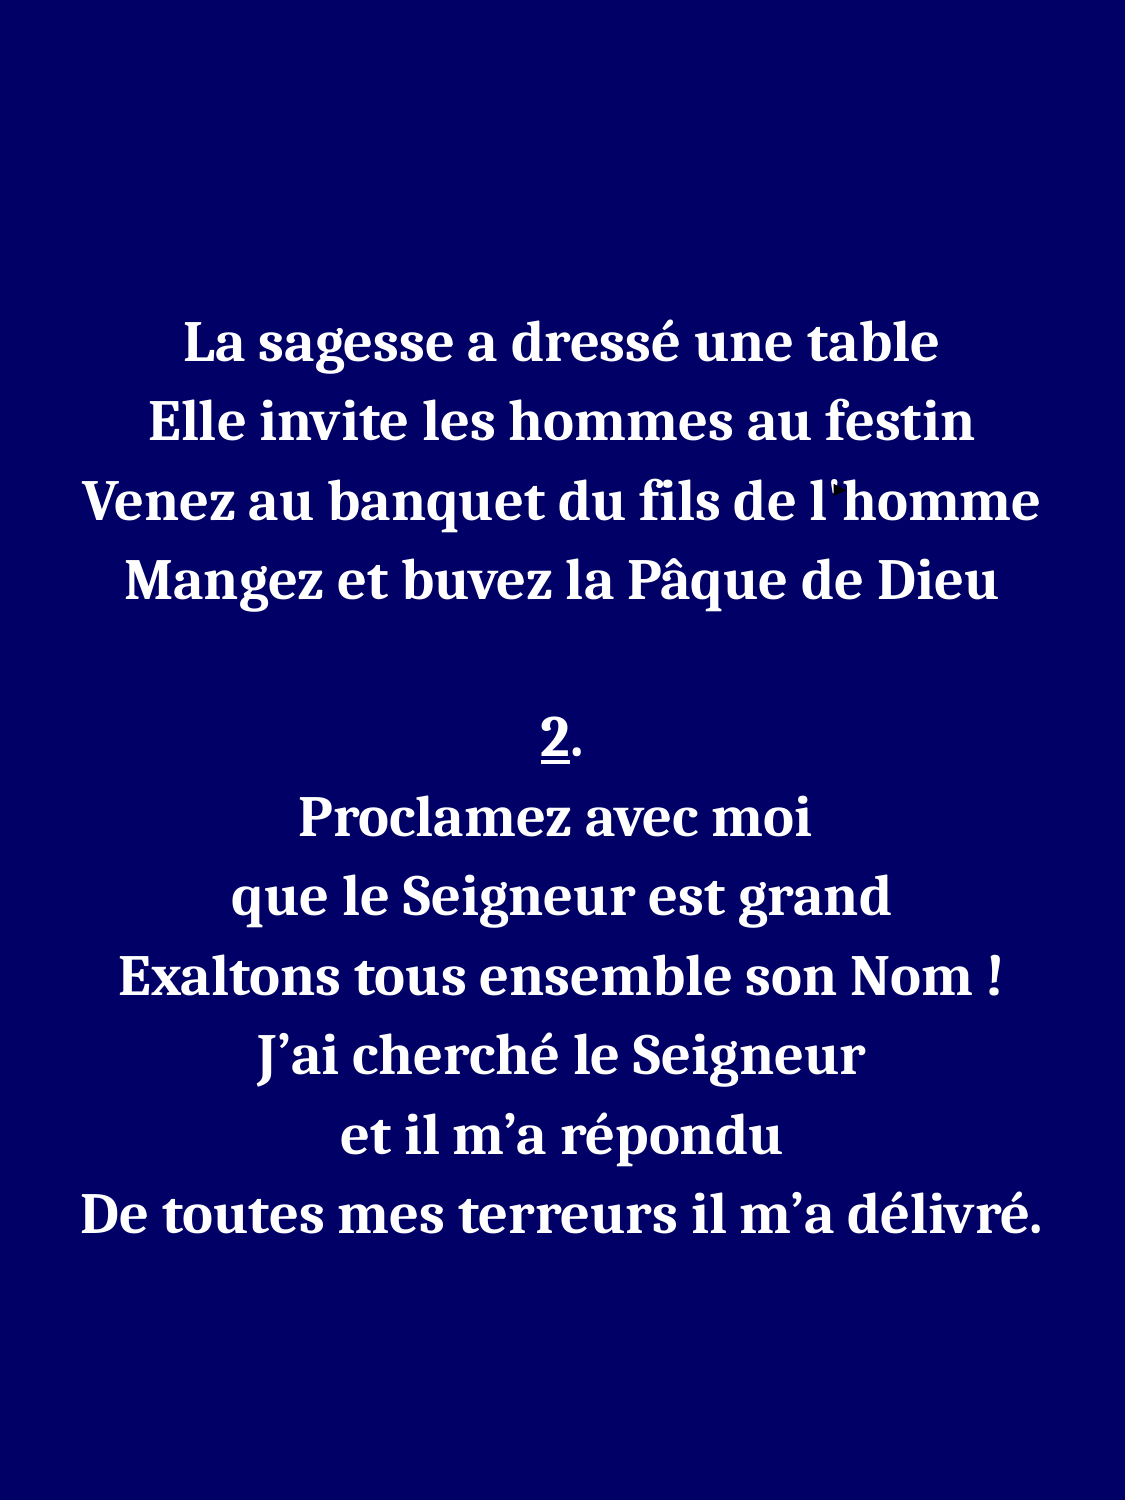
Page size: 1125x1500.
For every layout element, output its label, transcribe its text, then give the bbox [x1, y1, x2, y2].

text_box La sagesse a dressé une table Elle invite les hommes au festin Venez au banquet du fils de l'homme Mangez et buvez la Pâque de Dieu 2. Proclamez avec moi que le Seigneur est grand Exaltons tous ensemble son Nom ! J’ai cherché le Seigneur et il m’a répondu De toutes mes terreurs il m’a délivré. [15, 301, 1109, 1447]
